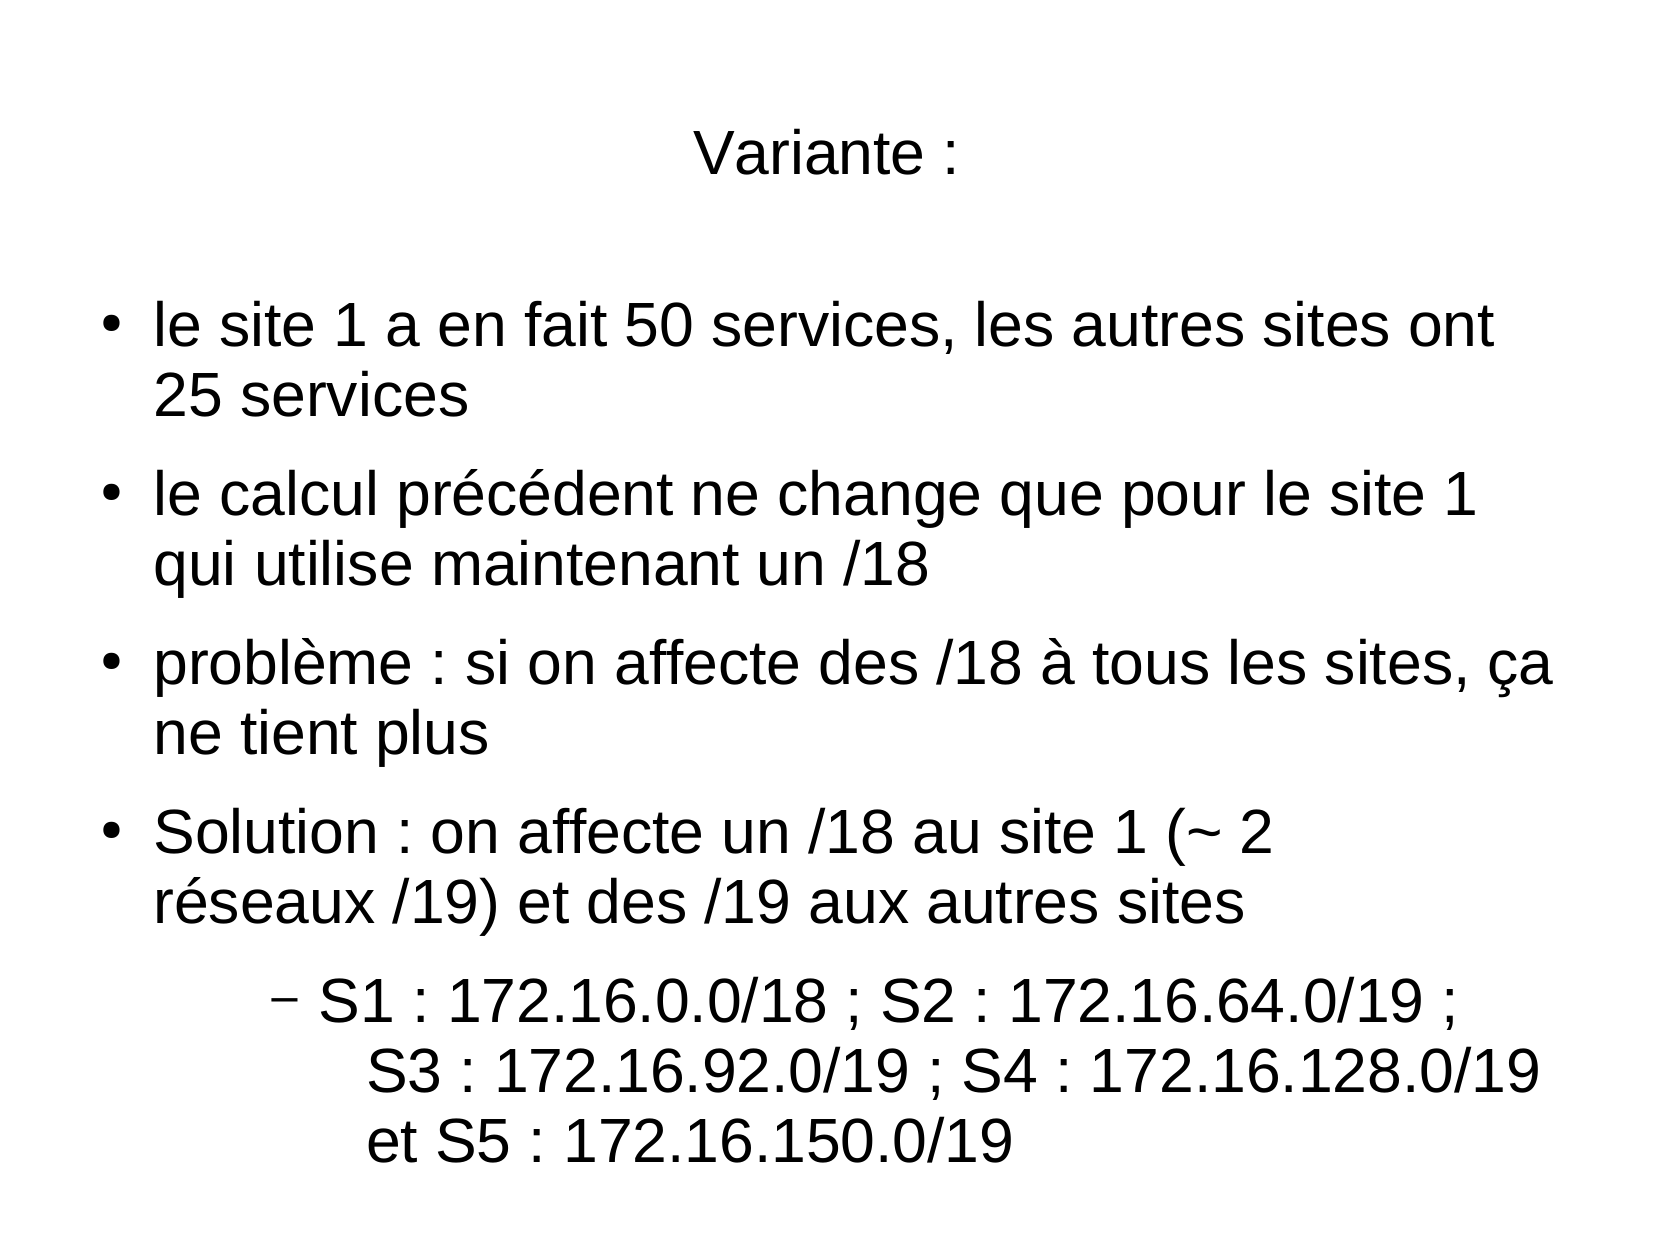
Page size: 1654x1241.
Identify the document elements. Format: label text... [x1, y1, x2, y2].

title Variante : [82, 49, 1571, 257]
list le site 1 a en fait 50 services, les autres sites ont 25 services le calcul précédent ne change que pour le site 1 qui utilise maintenant un /18 problème : si on affecte des /18 à tous les sites, ça ne tient plus Solution : on affecte un /18 au site 1 (~ 2 réseaux /19) et des /19 aux autres sites S1 : 172.16.0.0/18 ; S2 : 172.16.64.0/19 ; S3 : 172.16.92.0/19 ; S4 : 172.16.128.0/19 et S5 : 172.16.150.0/19 [82, 290, 1571, 1176]
